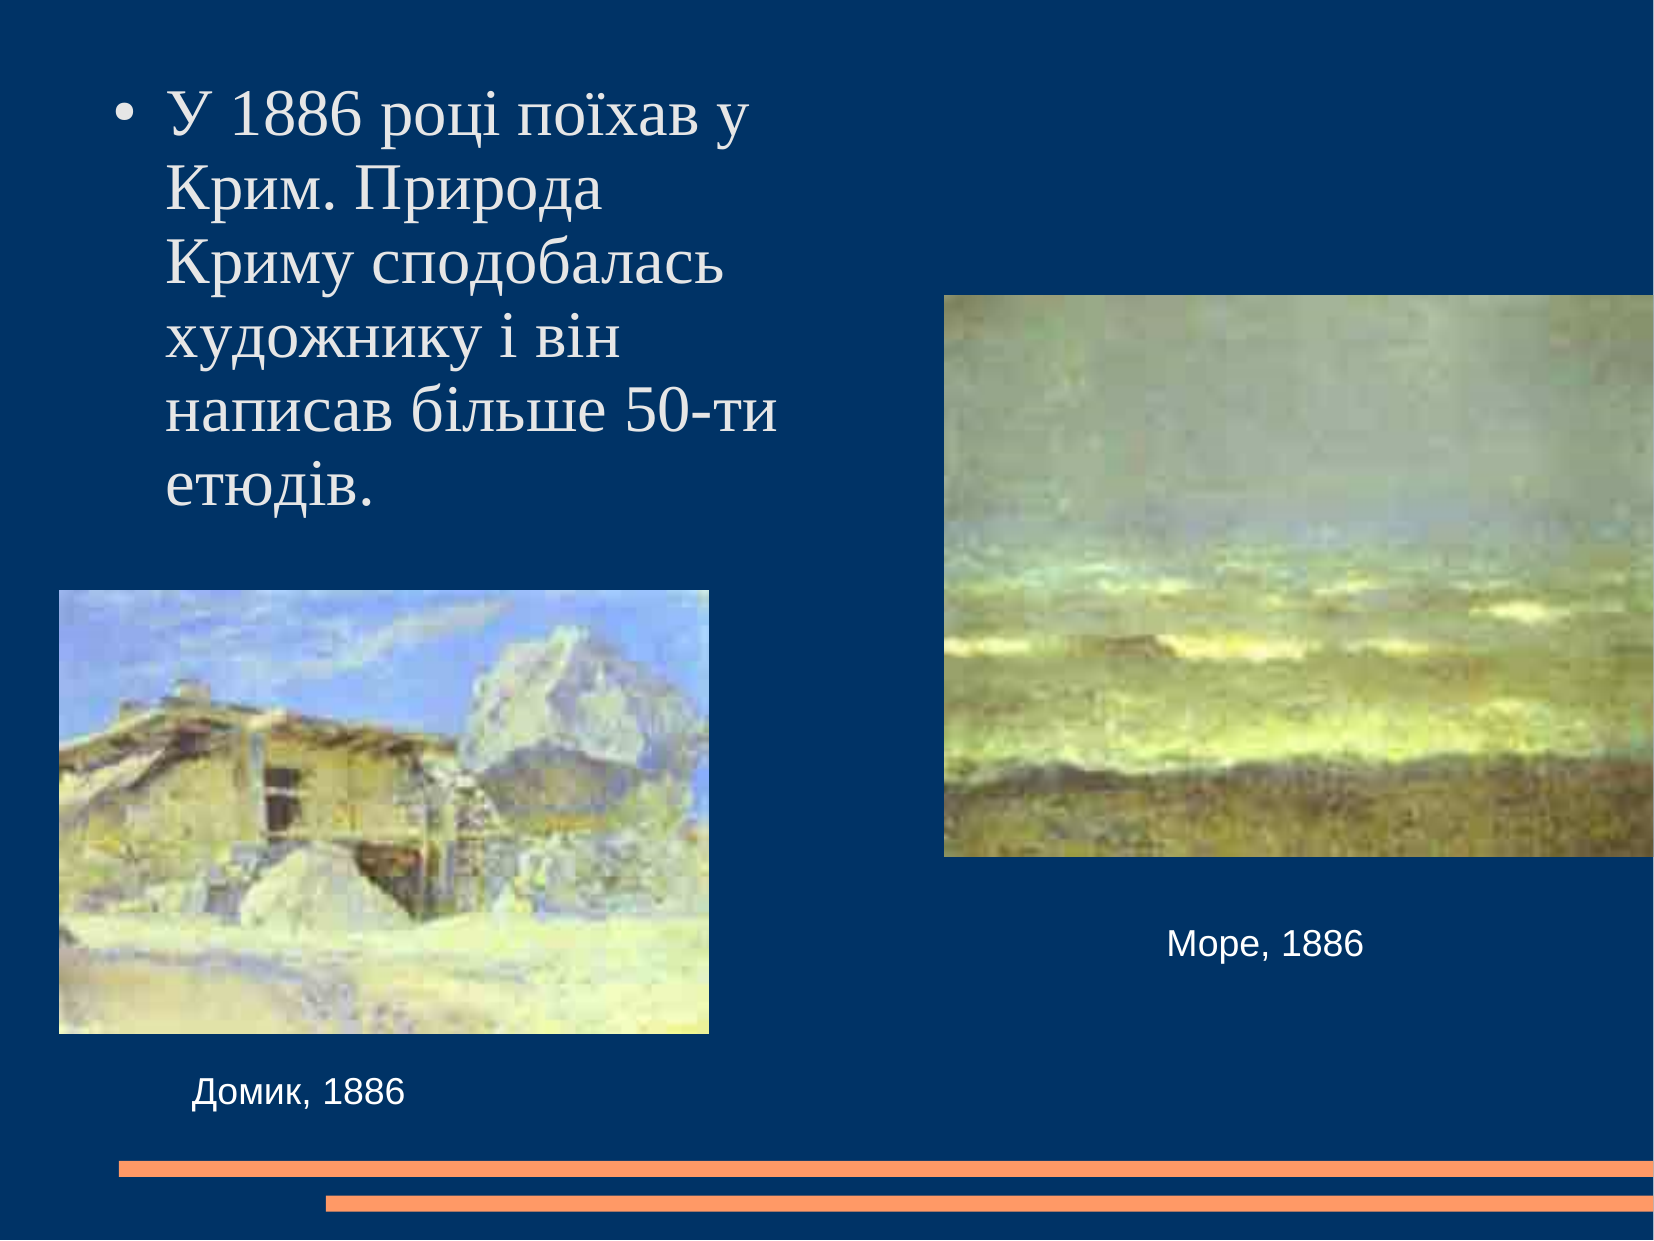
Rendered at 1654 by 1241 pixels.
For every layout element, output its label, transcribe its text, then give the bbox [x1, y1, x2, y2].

text_box Домик, 1886 [177, 1062, 532, 1120]
picture [944, 295, 1654, 857]
picture [59, 590, 709, 1034]
list У 1886 році поїхав у Крим. Природа Криму сподобалась художнику і він написав більше 50-ти етюдів. [95, 75, 798, 886]
text_box Море, 1886 [1151, 915, 1506, 973]
